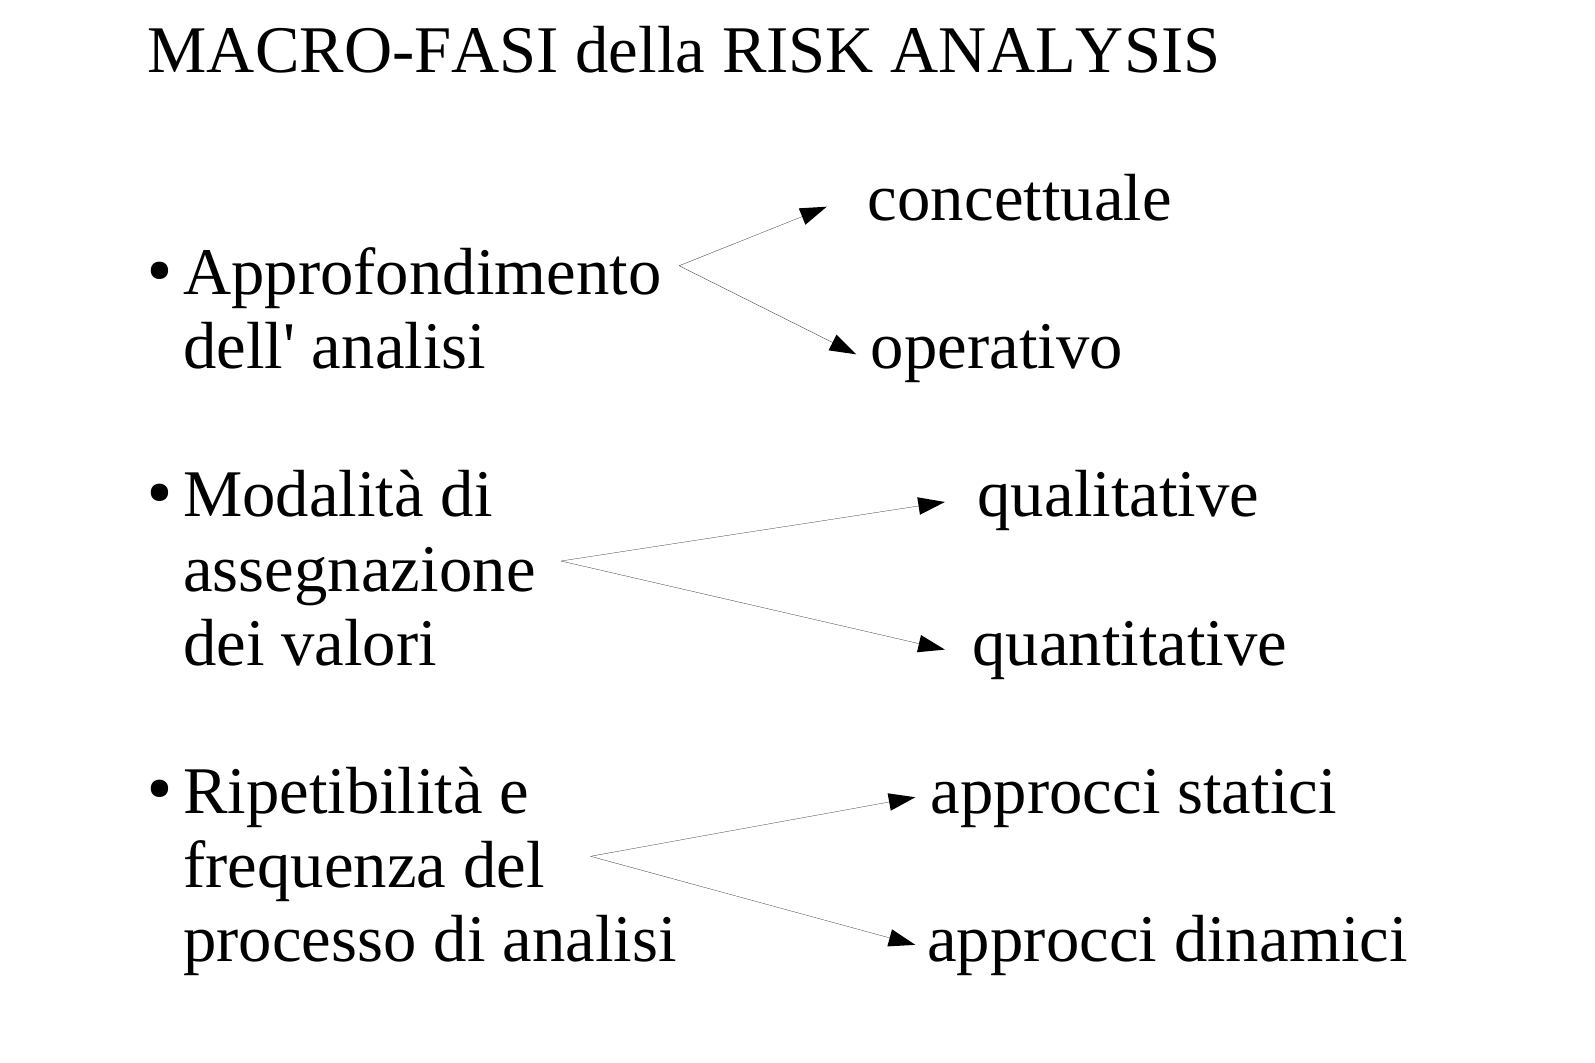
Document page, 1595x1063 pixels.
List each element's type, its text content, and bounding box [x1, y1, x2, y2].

subtitle MACRO-FASI della RISK ANALYSIS concettuale Approfondimento dell' analisi operativo Modalità di qualitative assegnazione dei valori quantitative Ripetibilità e approcci statici frequenza del processo di analisi approcci dinamici [147, 0, 1510, 1063]
